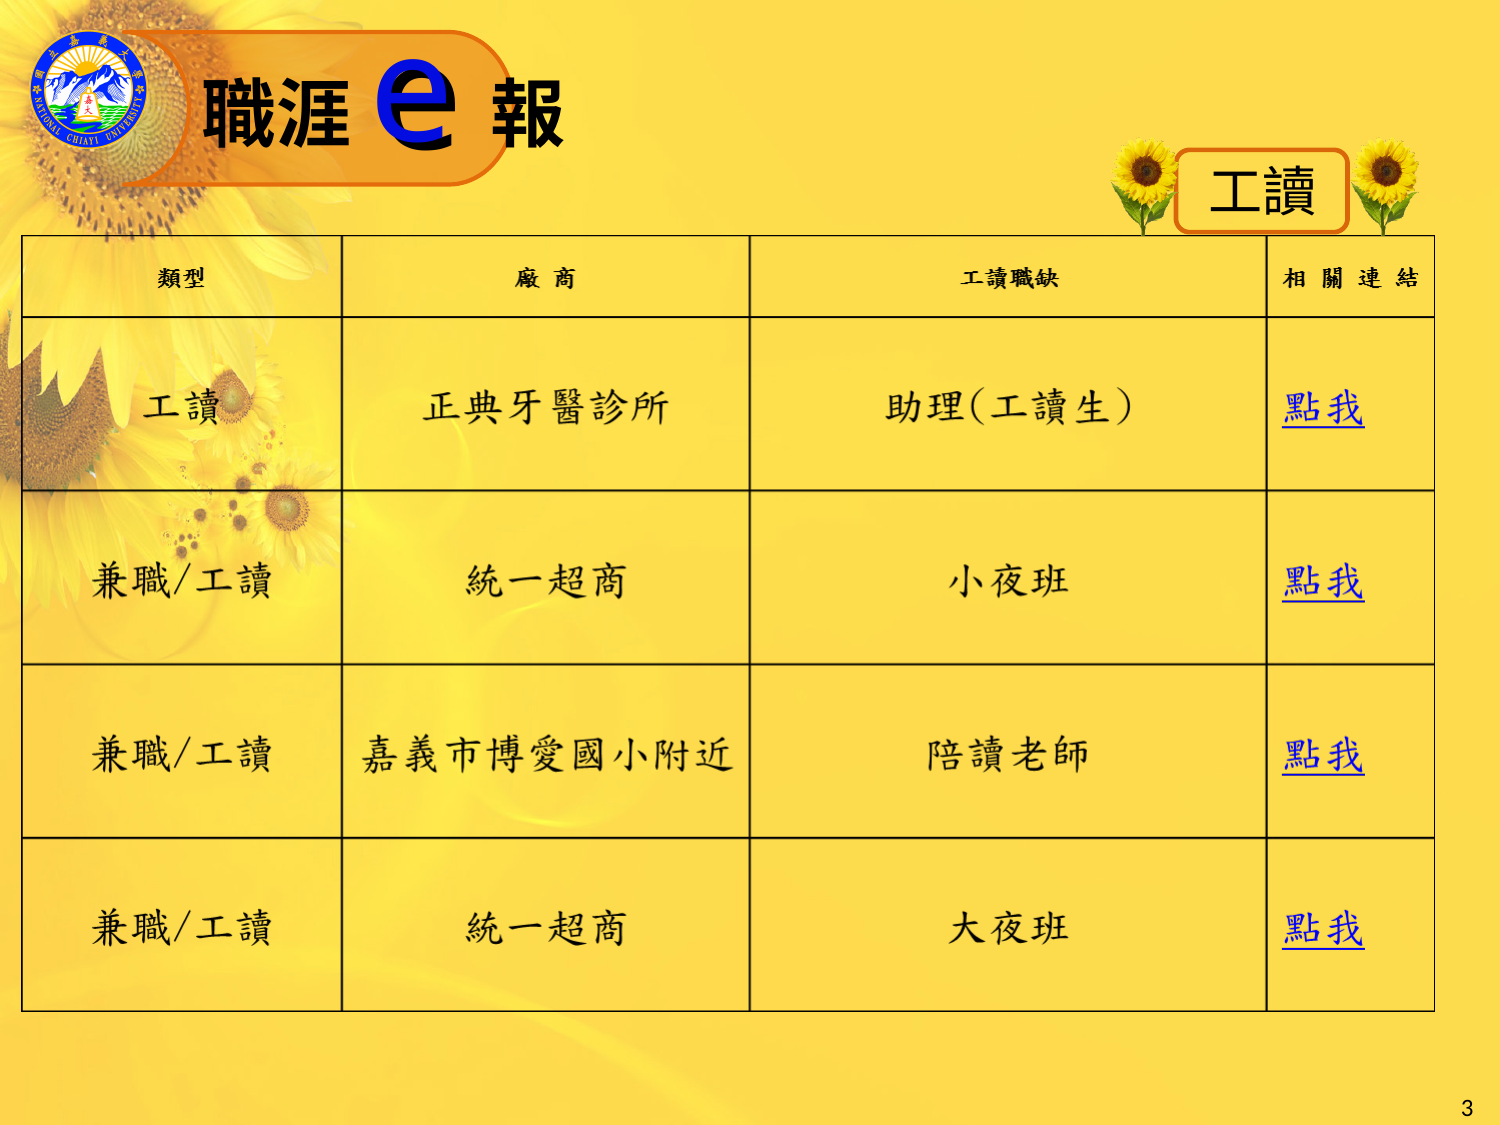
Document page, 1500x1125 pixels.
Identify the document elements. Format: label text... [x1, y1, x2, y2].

text_box 職涯e報 [186, 0, 609, 181]
text_box 3 [1445, 1084, 1490, 1125]
picture [29, 30, 148, 150]
picture [21, 135, 1435, 1012]
text_box [123, 130, 469, 185]
text_box 工讀 [1194, 149, 1333, 231]
text_box [123, 32, 186, 86]
